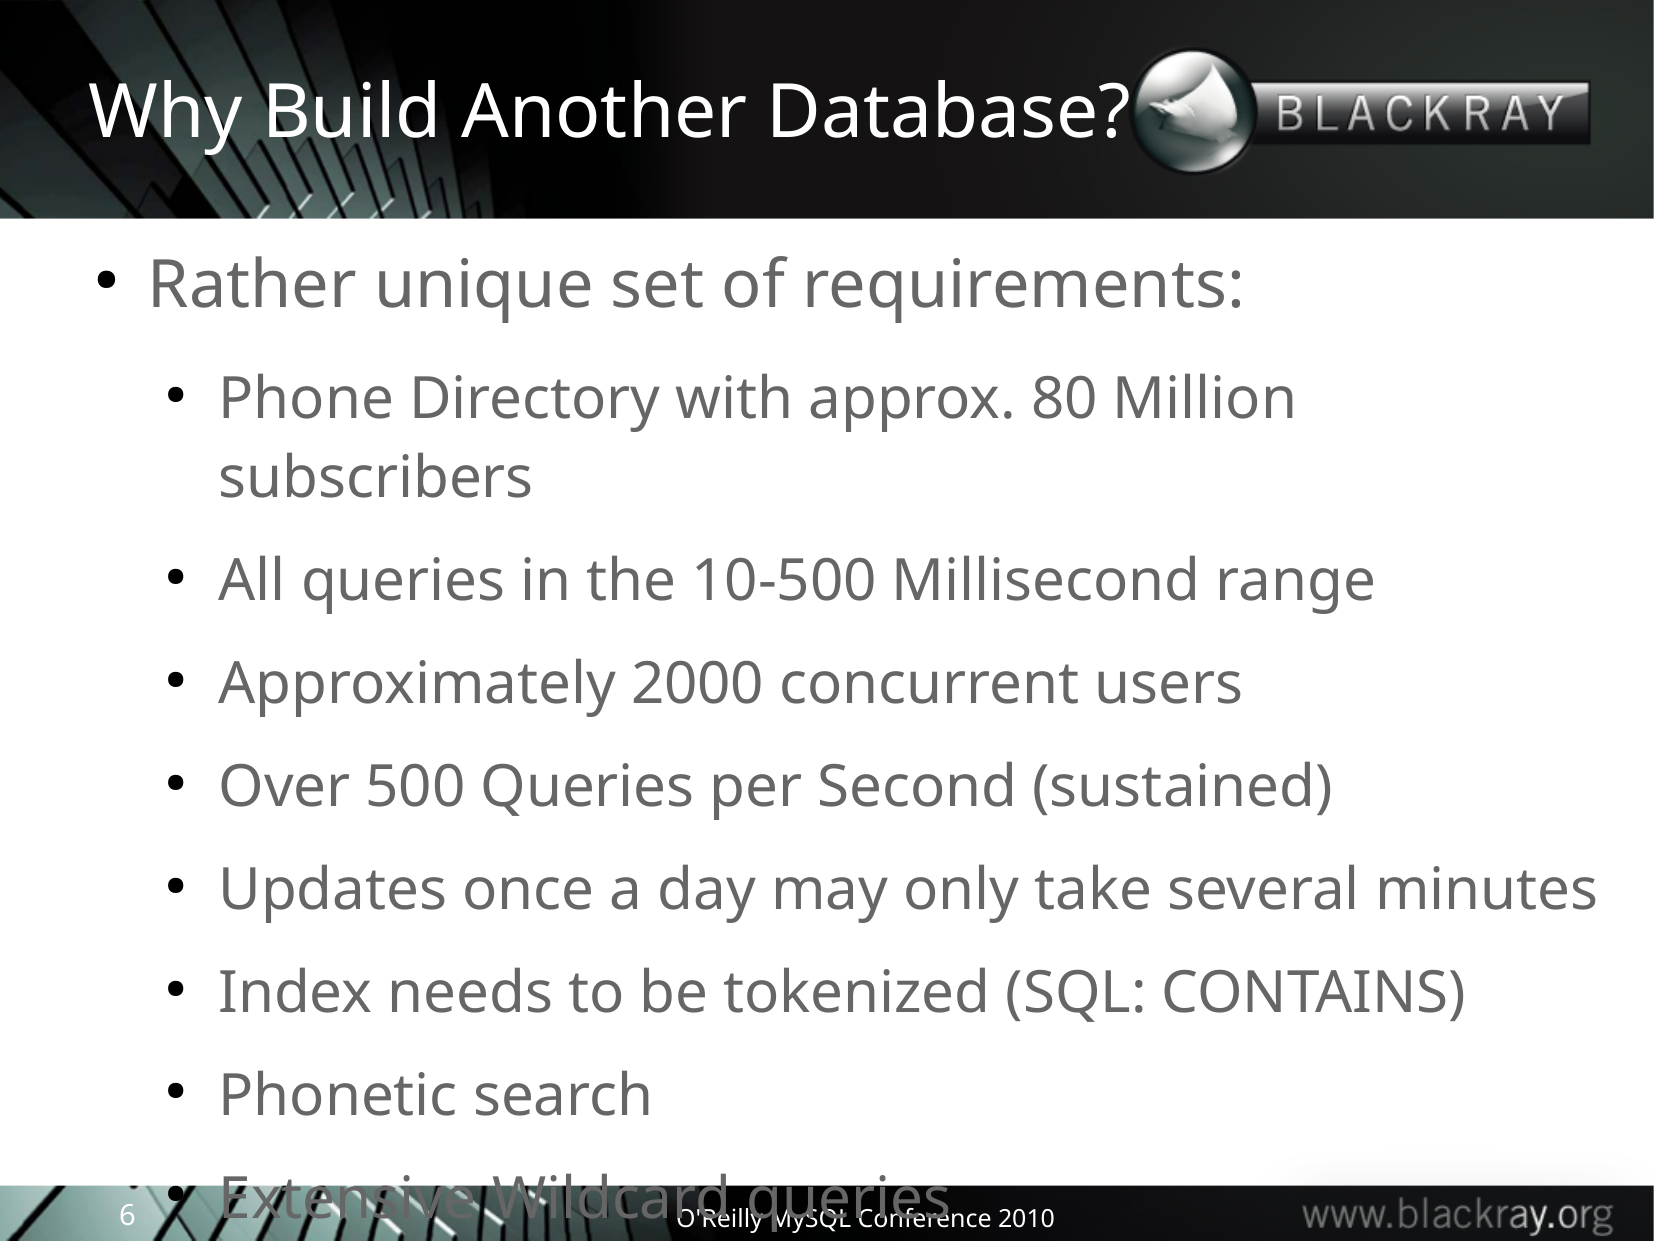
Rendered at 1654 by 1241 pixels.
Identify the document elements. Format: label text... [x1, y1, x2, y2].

list Rather unique set of requirements: Phone Directory with approx. 80 Million subscribers All queries in the 10-500 Millisecond range Approximately 2000 concurrent users Over 500 Queries per Second (sustained) Updates once a day may only take several minutes Index needs to be tokenized (SQL: CONTAINS) Phonetic search Extensive Wildcard queries (leading/midspan/trailing) [76, 236, 1625, 1152]
title Why Build Another Database? [88, 38, 1577, 178]
picture [0, 0, 1654, 1241]
